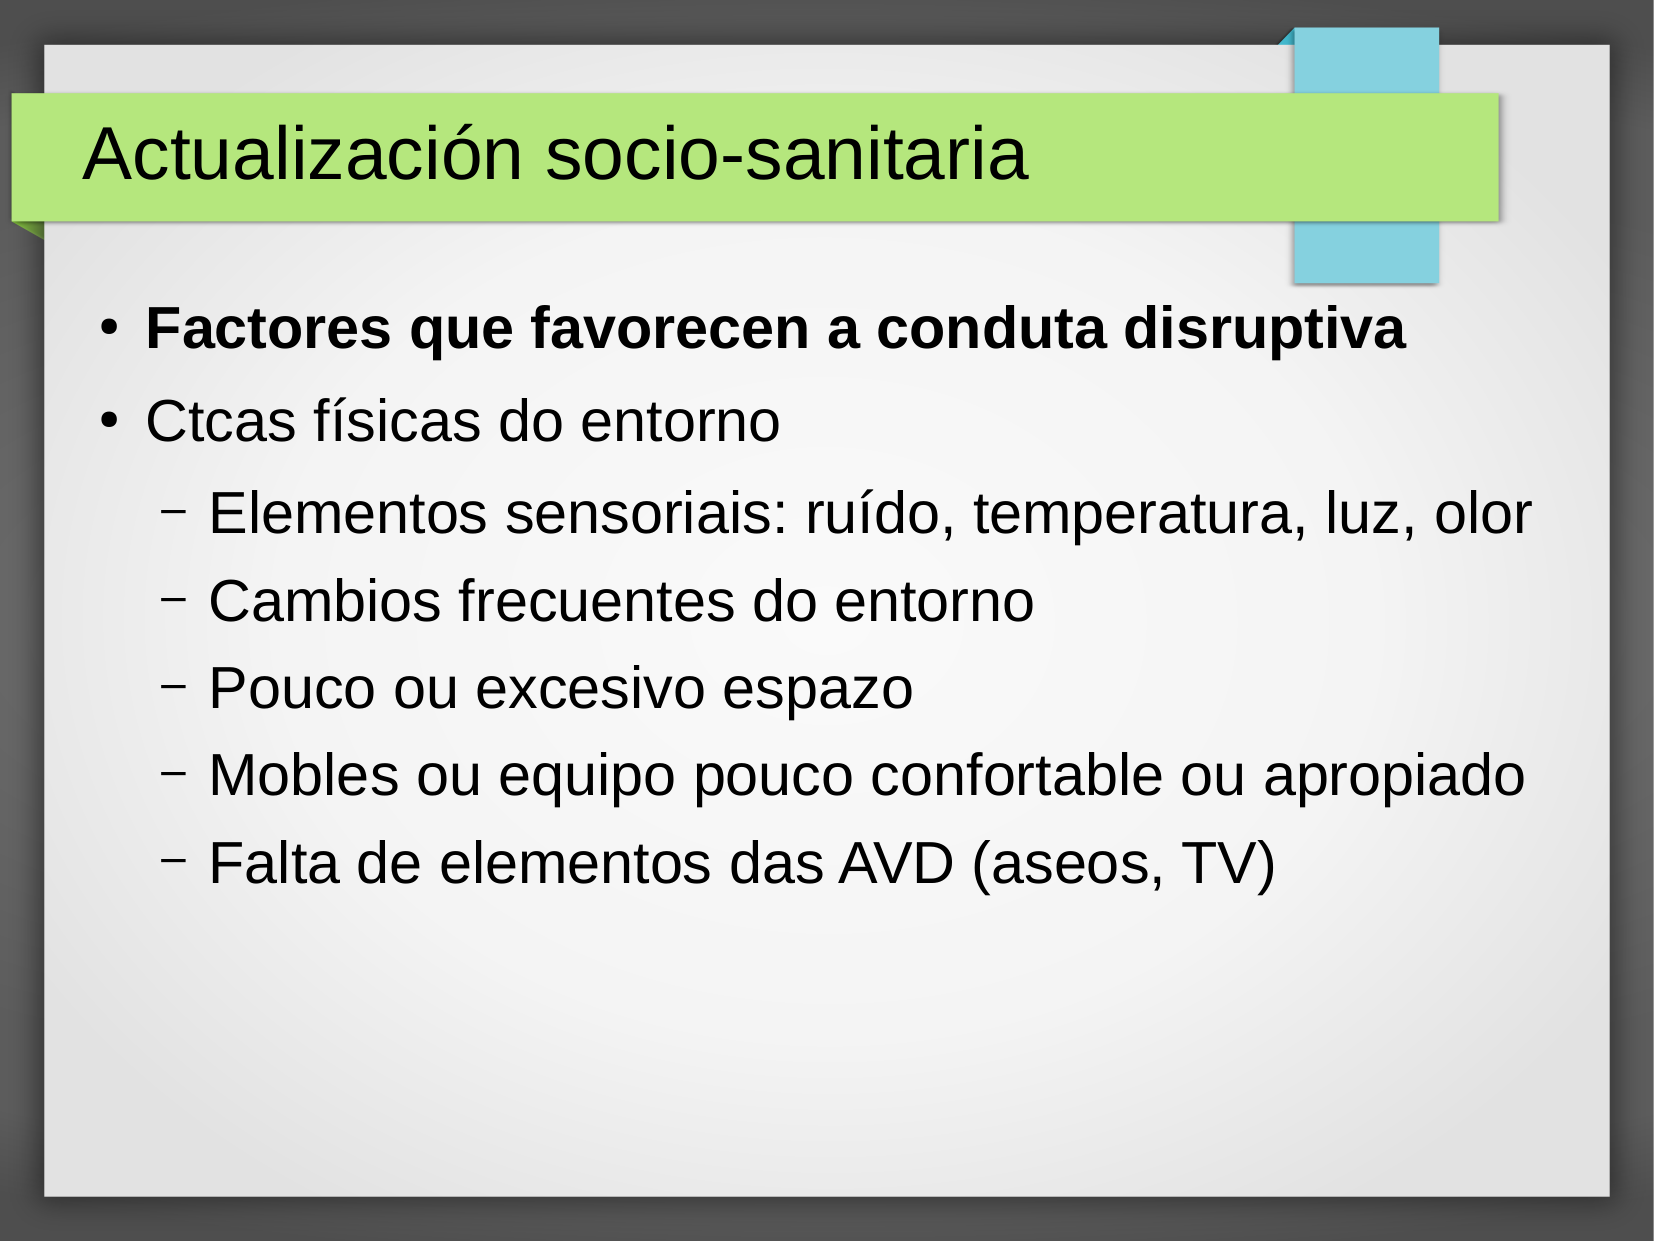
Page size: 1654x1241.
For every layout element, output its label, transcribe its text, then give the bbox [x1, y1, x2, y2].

title Actualización socio-sanitaria [82, 94, 1264, 213]
list Factores que favorecen a conduta disruptiva Ctcas físicas do entorno Elementos sensoriais: ruído, temperatura, luz, olor Cambios frecuentes do entorno Pouco ou excesivo espazo Mobles ou equipo pouco confortable ou apropiado Falta de elementos das AVD (aseos, TV) [82, 295, 1571, 1015]
picture [0, 0, 1654, 1241]
